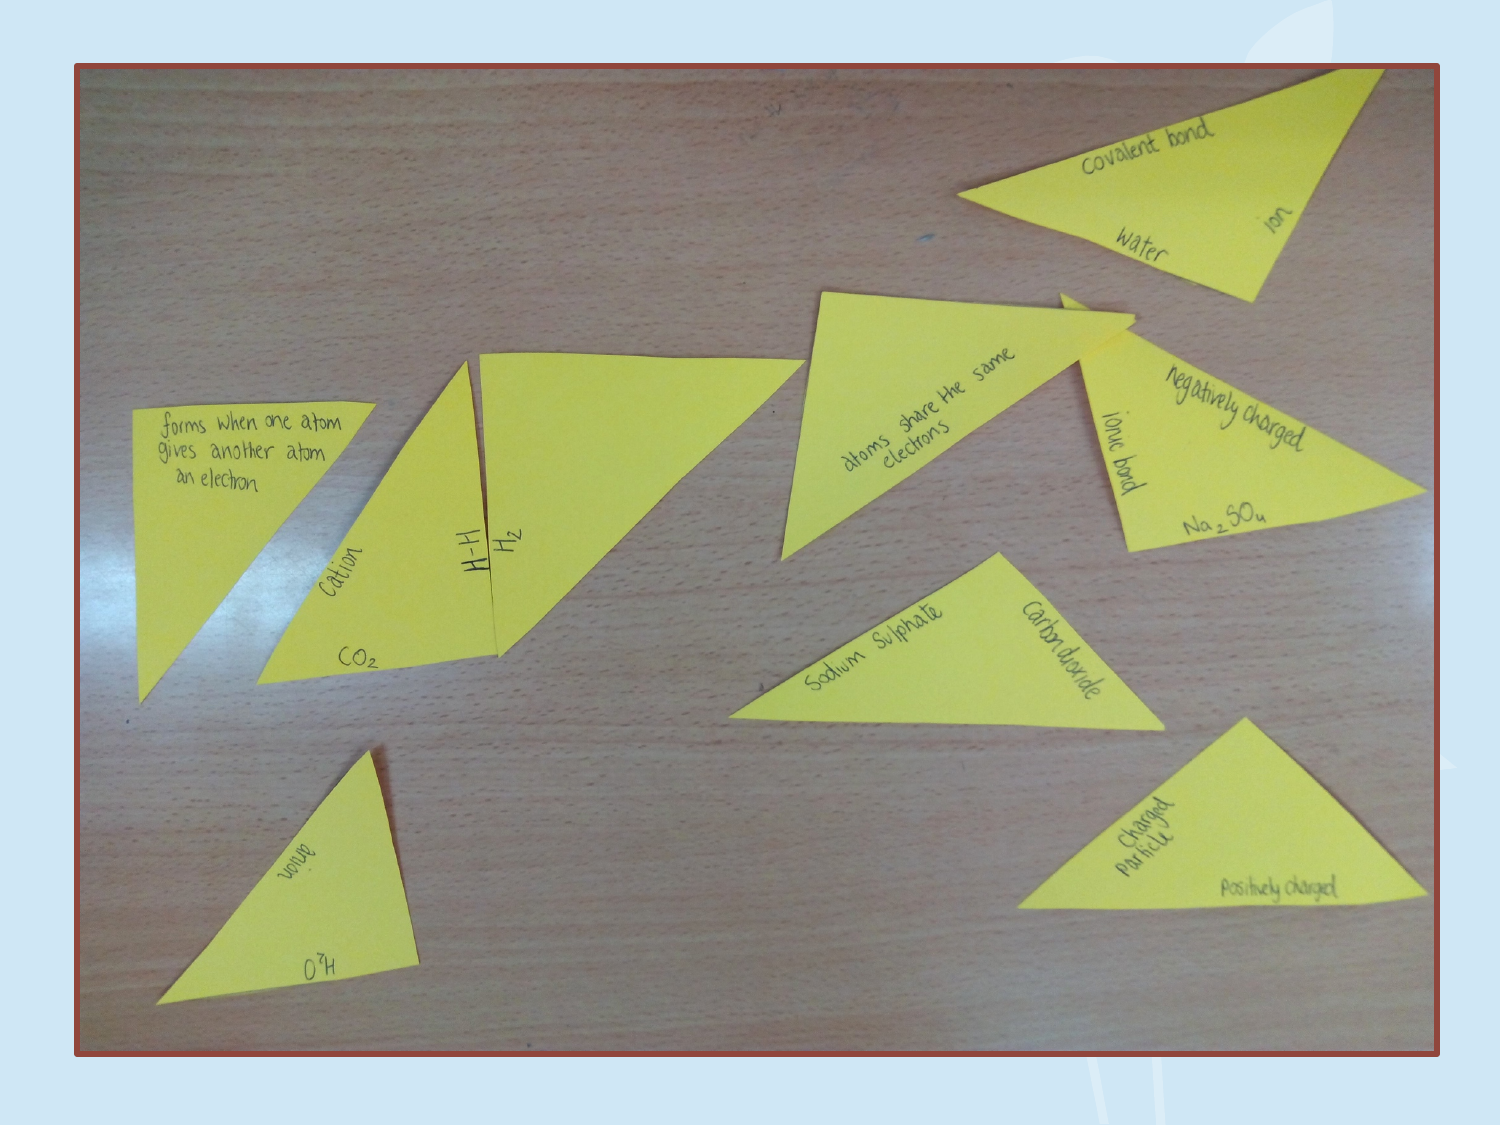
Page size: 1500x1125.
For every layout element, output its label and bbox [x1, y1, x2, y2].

picture [80, 68, 1434, 1051]
